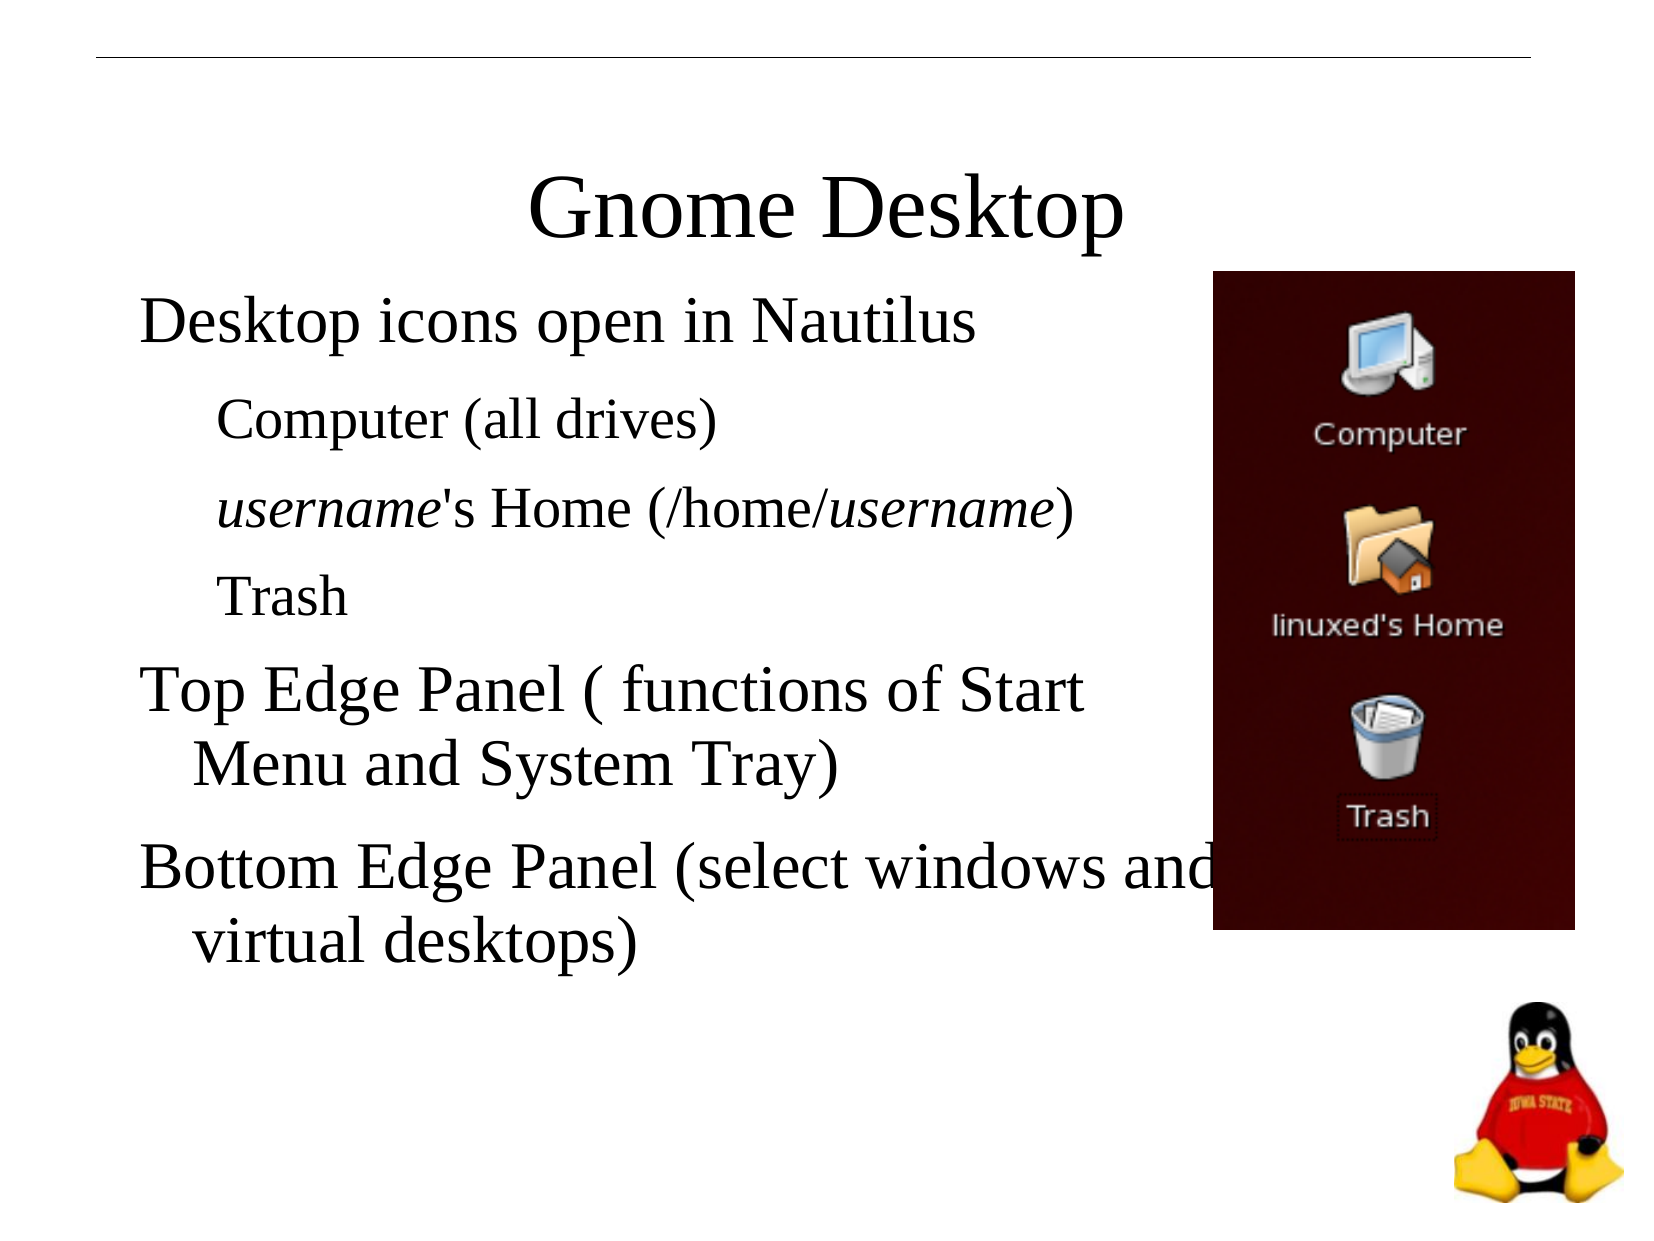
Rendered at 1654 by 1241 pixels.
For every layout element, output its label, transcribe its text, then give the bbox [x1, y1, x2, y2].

title Gnome Desktop [121, 102, 1534, 283]
list Desktop icons open in Nautilus Computer (all drives) username's Home (/home/username) Trash Top Edge Panel ( functions of Start Menu and System Tray) Bottom Edge Panel (select windows and virtual desktops) [121, 283, 1246, 1120]
picture [1213, 271, 1575, 931]
picture [1454, 1002, 1624, 1203]
